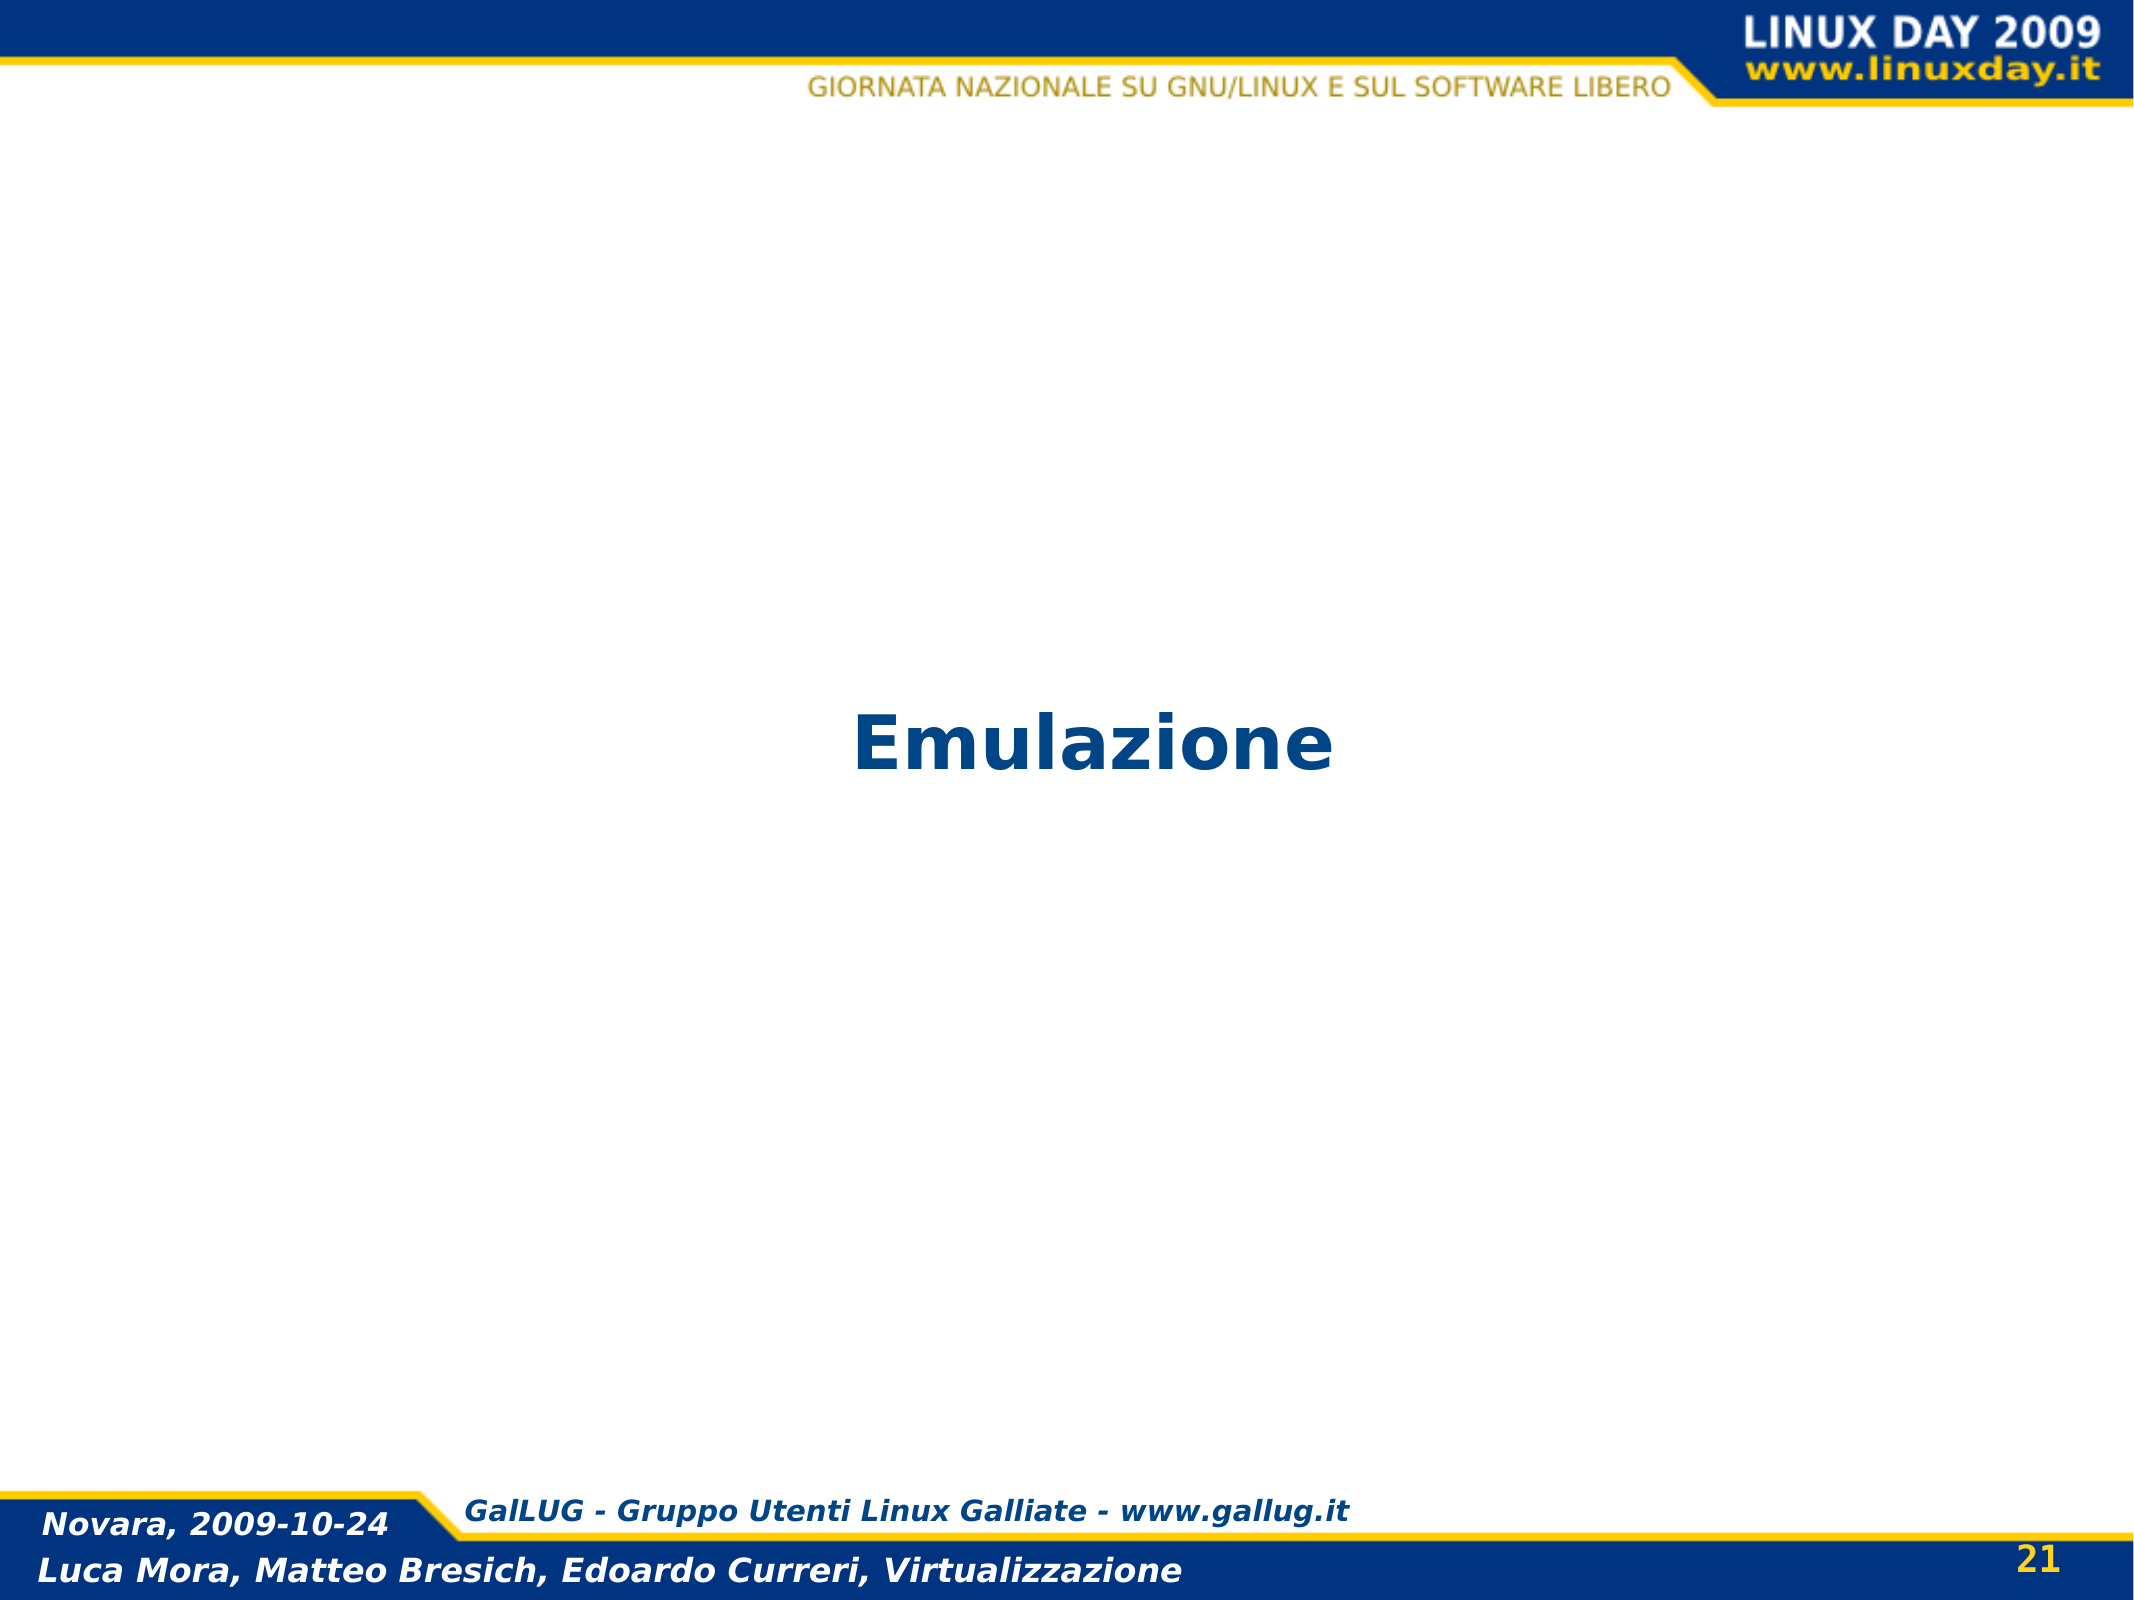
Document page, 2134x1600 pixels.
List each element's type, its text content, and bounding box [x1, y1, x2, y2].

picture [0, 0, 2134, 1600]
title Emulazione [106, 691, 2080, 799]
